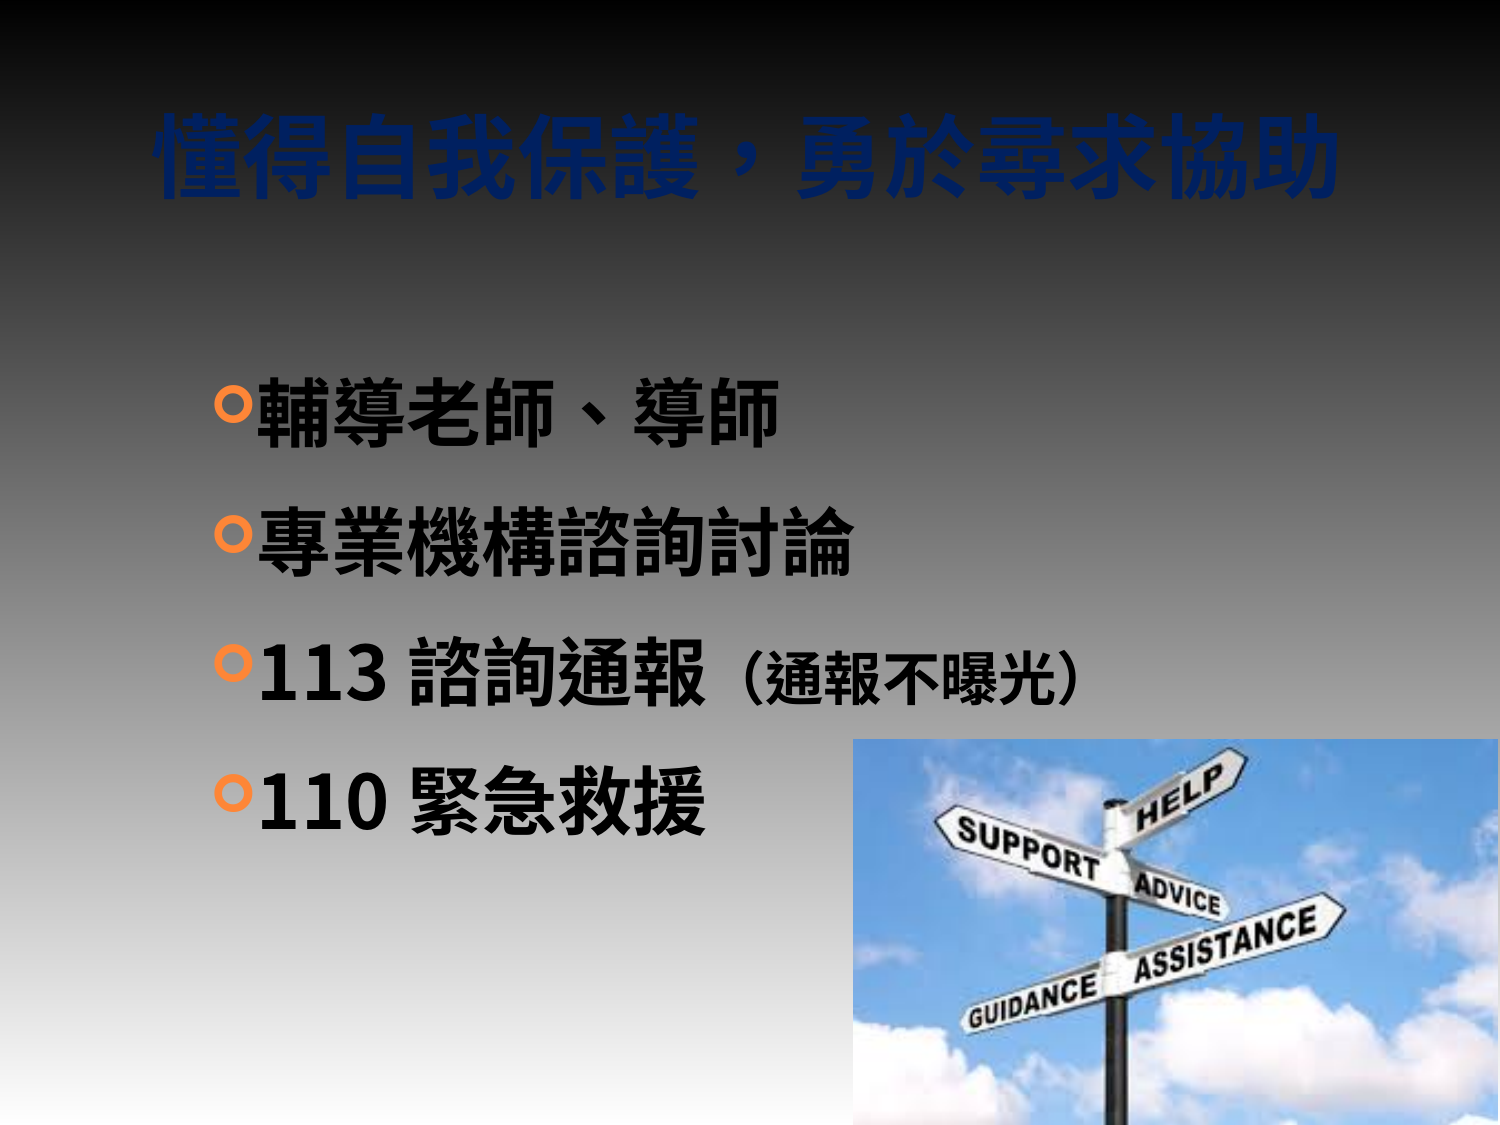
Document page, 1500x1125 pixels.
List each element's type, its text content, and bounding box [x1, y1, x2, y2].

list 輔導老師、導師 專業機構諮詢討論 113諮詢通報（通報不曝光） 110緊急救援 [195, 331, 1176, 899]
text_box 懂得自我保護，勇於尋求協助 [135, 42, 1486, 268]
picture [853, 739, 1498, 1125]
